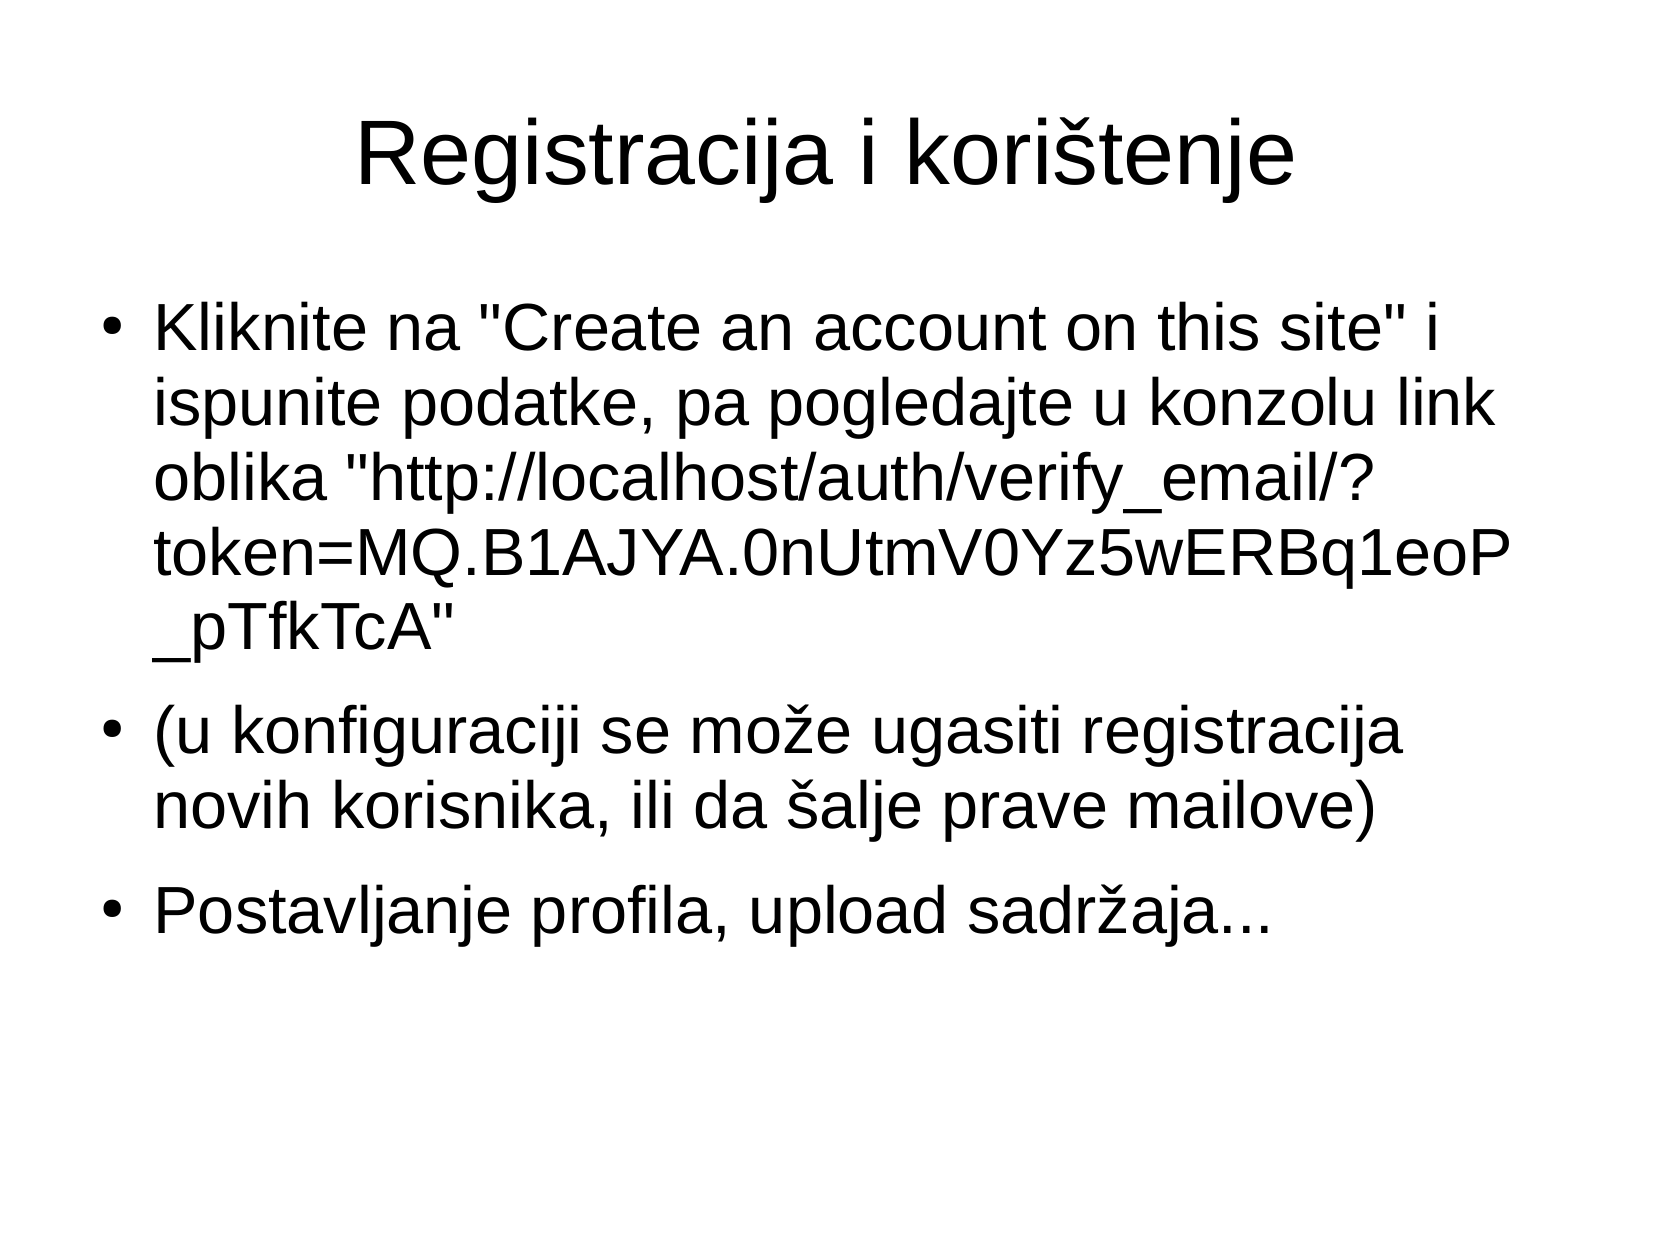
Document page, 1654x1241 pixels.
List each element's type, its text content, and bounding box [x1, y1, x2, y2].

title Registracija i korištenje [82, 49, 1571, 257]
list Kliknite na "Create an account on this site" i ispunite podatke, pa pogledajte u konzolu link oblika "http://localhost/auth/verify_email/?token=MQ.B1AJYA.0nUtmV0Yz5wERBq1eoP_pTfkTcA" (u konfiguraciji se može ugasiti registracija novih korisnika, ili da šalje prave mailove) Postavljanje profila, upload sadržaja... [82, 290, 1538, 1010]
